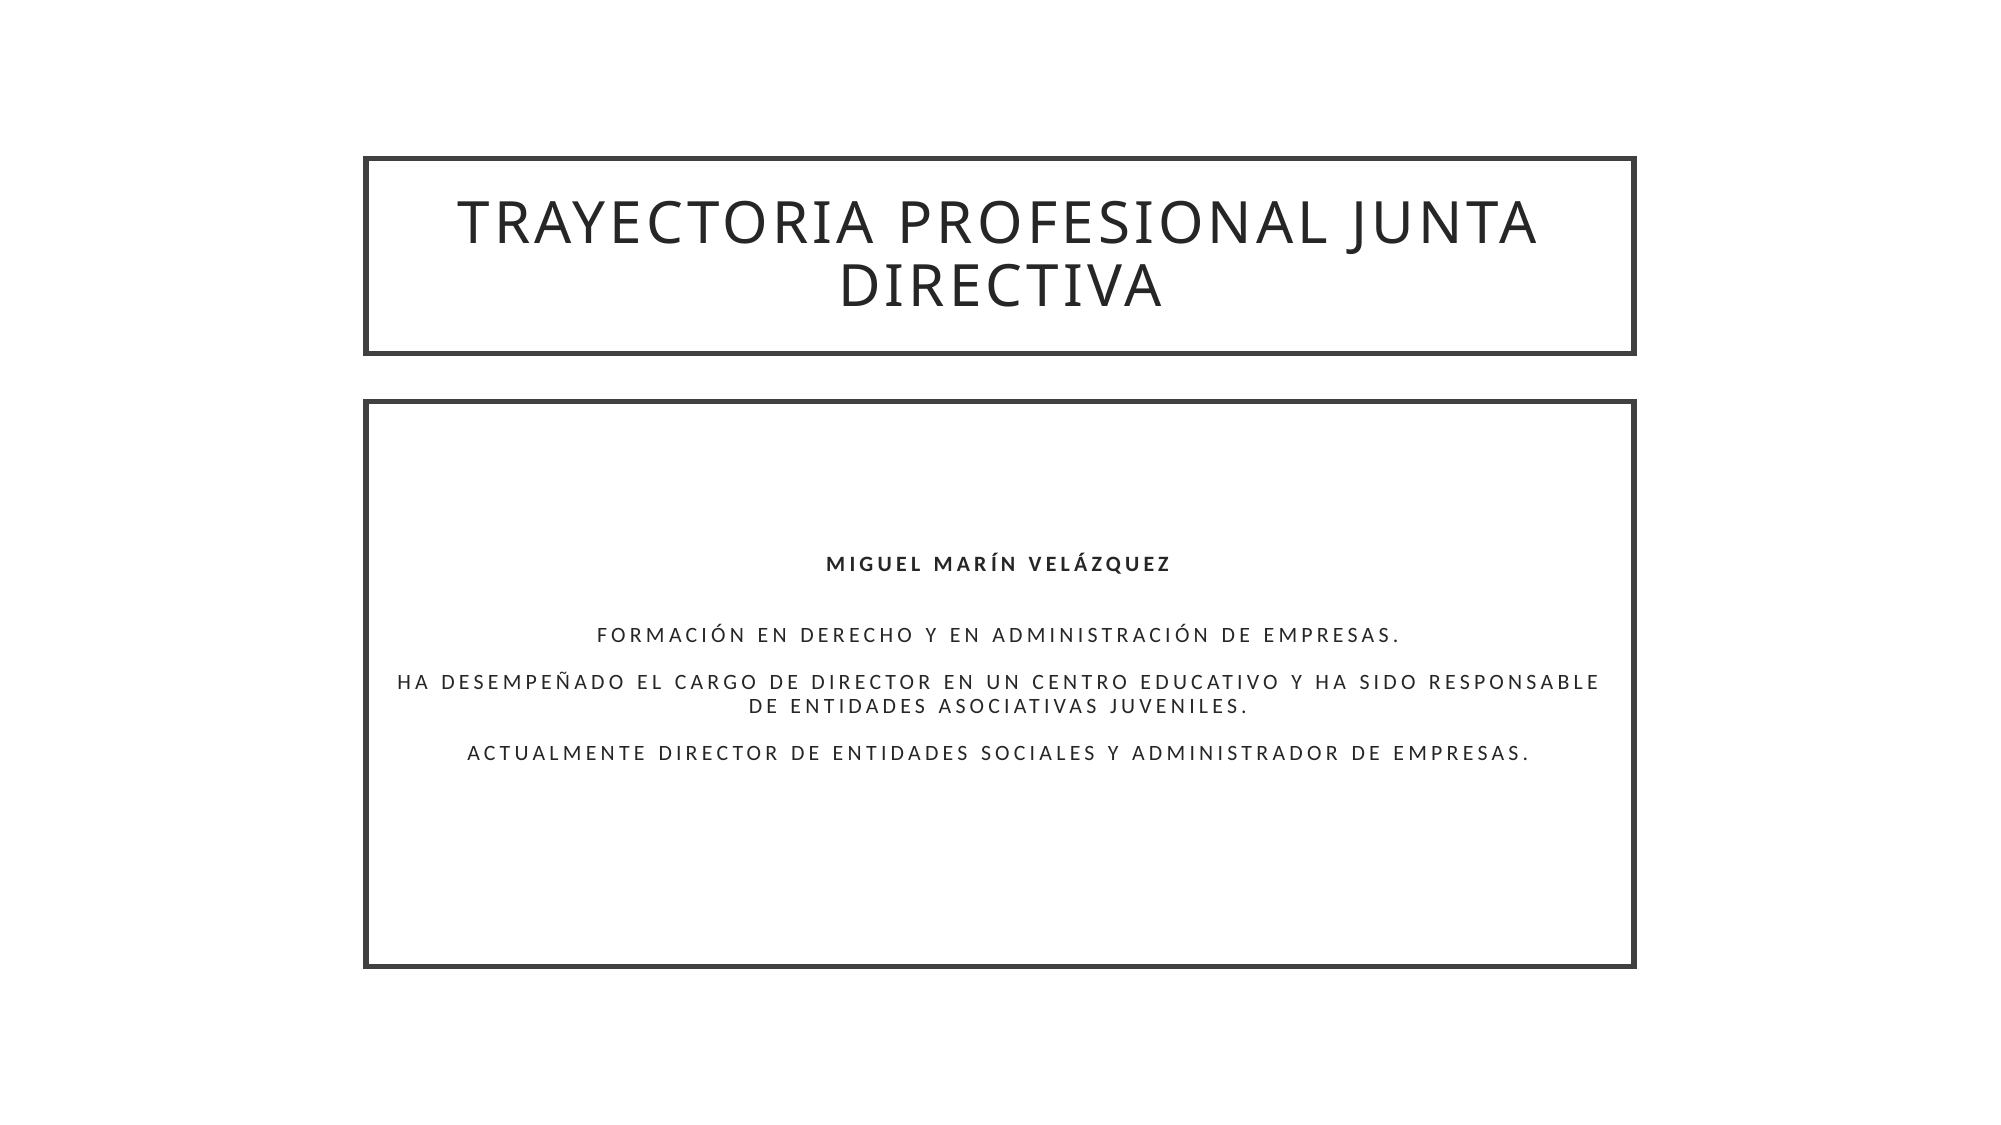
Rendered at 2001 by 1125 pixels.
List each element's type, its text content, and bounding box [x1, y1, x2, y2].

title Trayectoria profesional junta directiva [366, 158, 1634, 354]
title Miguel Marín Velázquez Formación en Derecho y en Administración de Empresas. Ha desempeñado el cargo de director en un centro educativo y ha sido responsable de entidades asociativas juveniles. Actualmente director de entidades sociales y administrador de empresas. [366, 401, 1634, 967]
